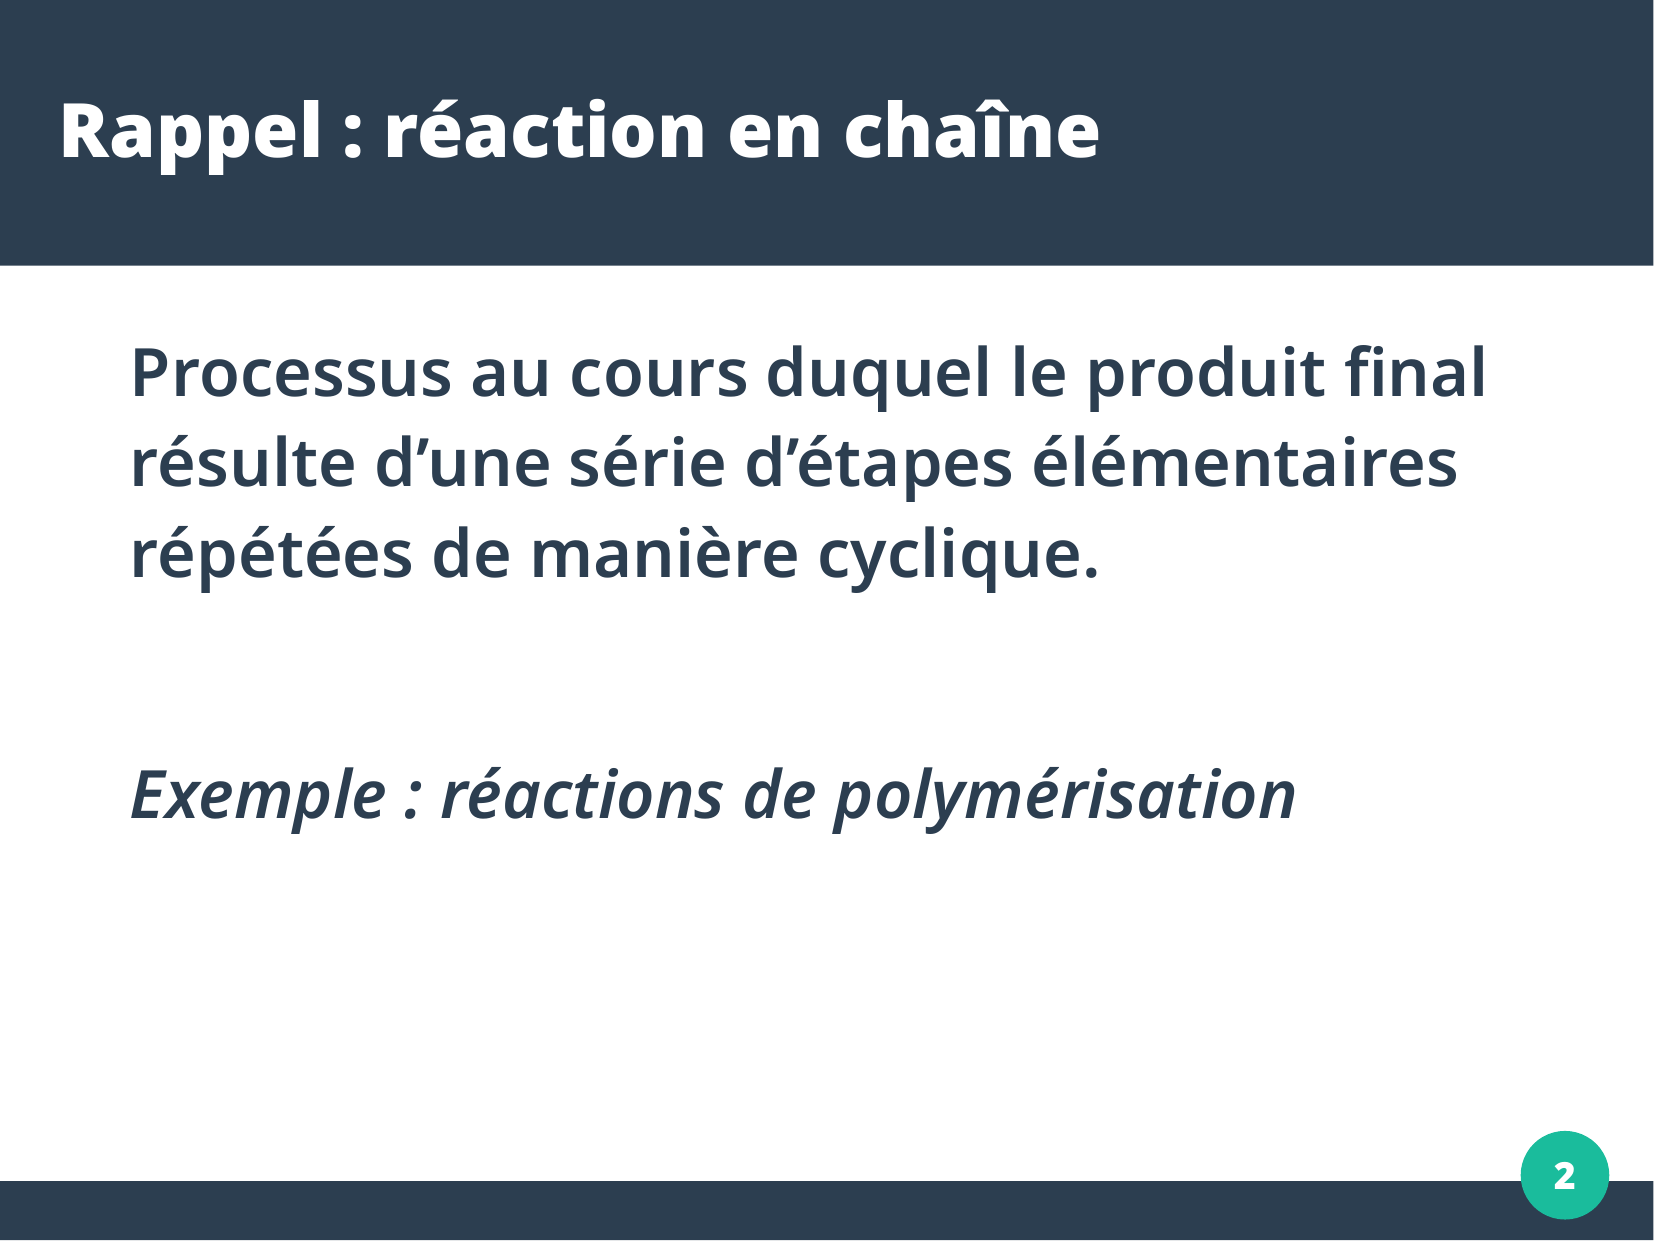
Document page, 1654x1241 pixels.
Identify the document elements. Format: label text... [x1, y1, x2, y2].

list Processus au cours duquel le produit final résulte d’une série d’étapes élémentaires répétées de manière cyclique. Exemple : réactions de polymérisation [59, 324, 1595, 1152]
title Rappel : réaction en chaîne [59, 49, 1595, 207]
